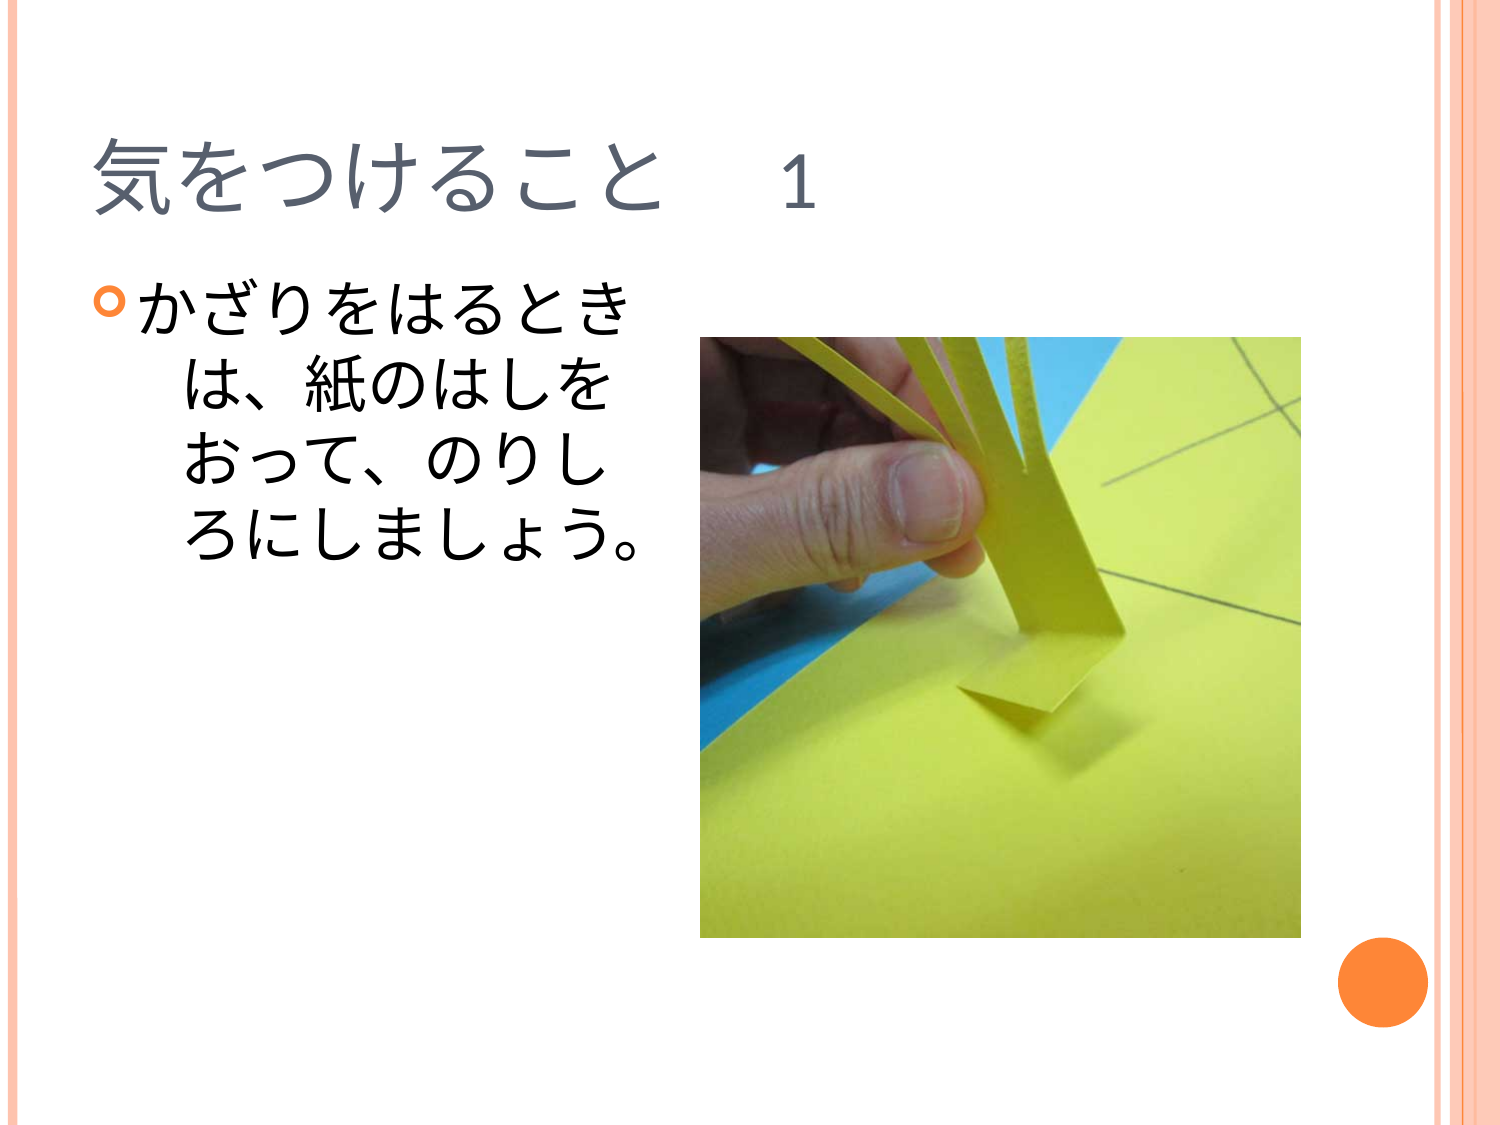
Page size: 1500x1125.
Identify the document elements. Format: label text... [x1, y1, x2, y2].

list かざりをはるときは、紙のはしをおって、のりしろにしましょう。 [75, 262, 676, 1013]
title 気をつけること 1 [75, 45, 1300, 233]
picture [700, 337, 1301, 938]
